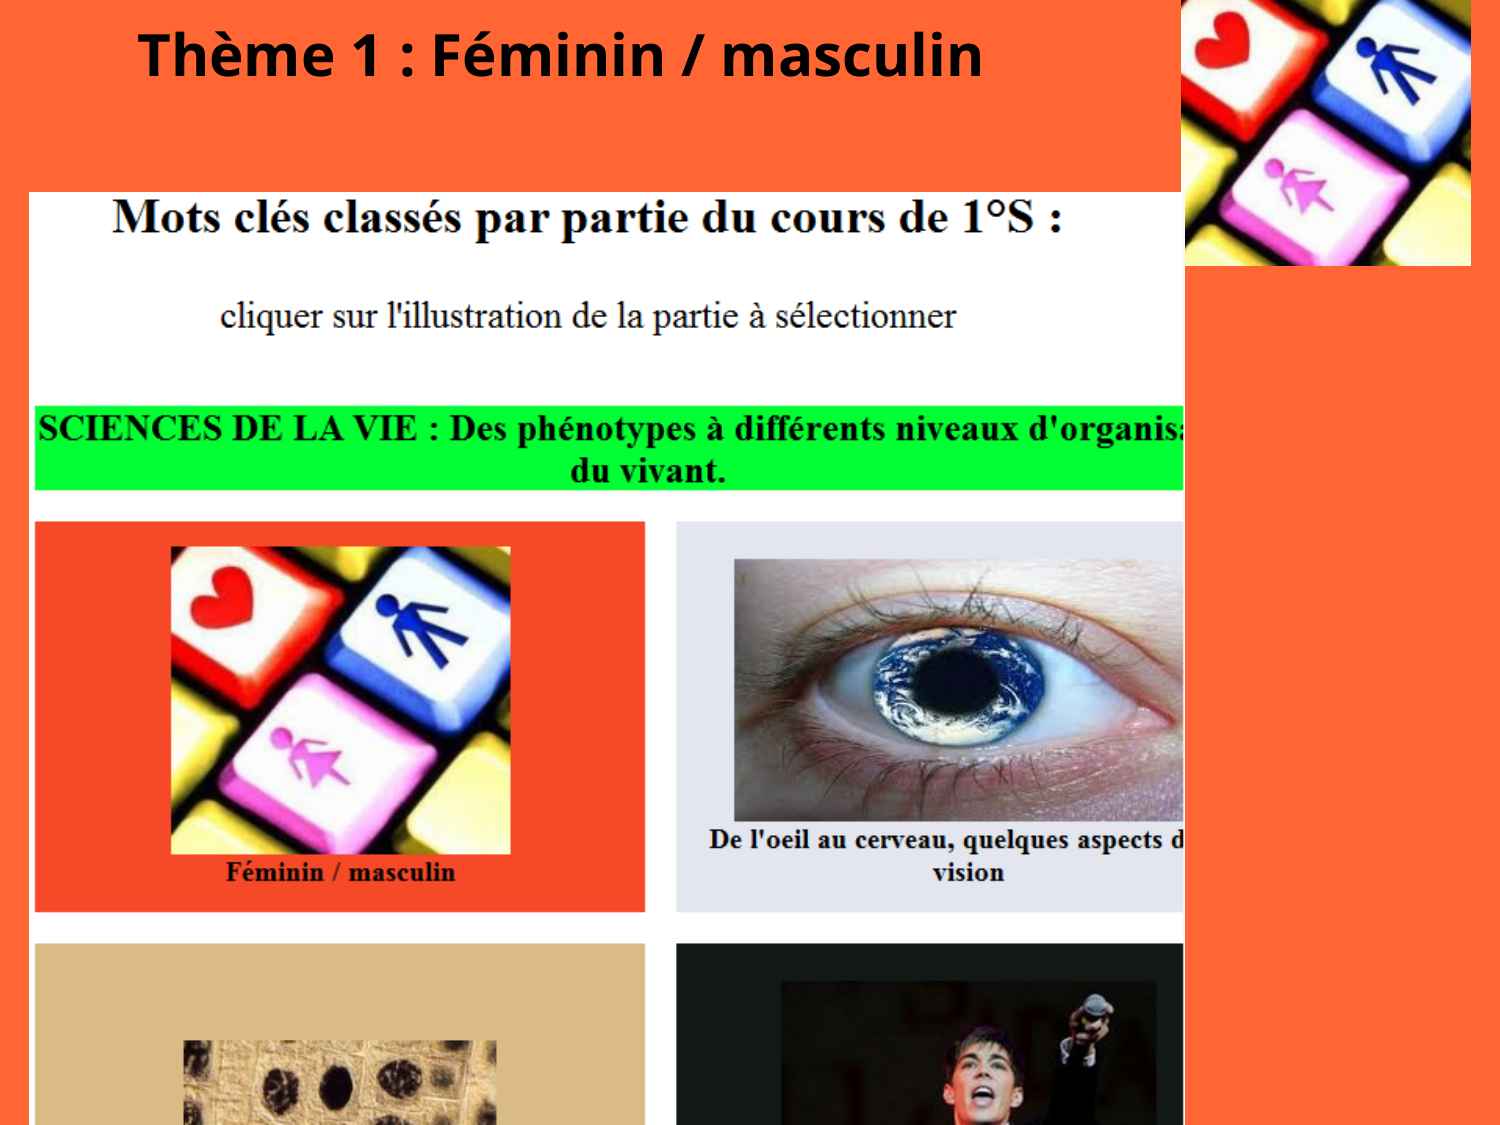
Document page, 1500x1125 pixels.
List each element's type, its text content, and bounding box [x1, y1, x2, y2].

text_box Thème 1 : Féminin / masculin [0, 0, 1122, 96]
picture [29, 0, 1471, 1125]
